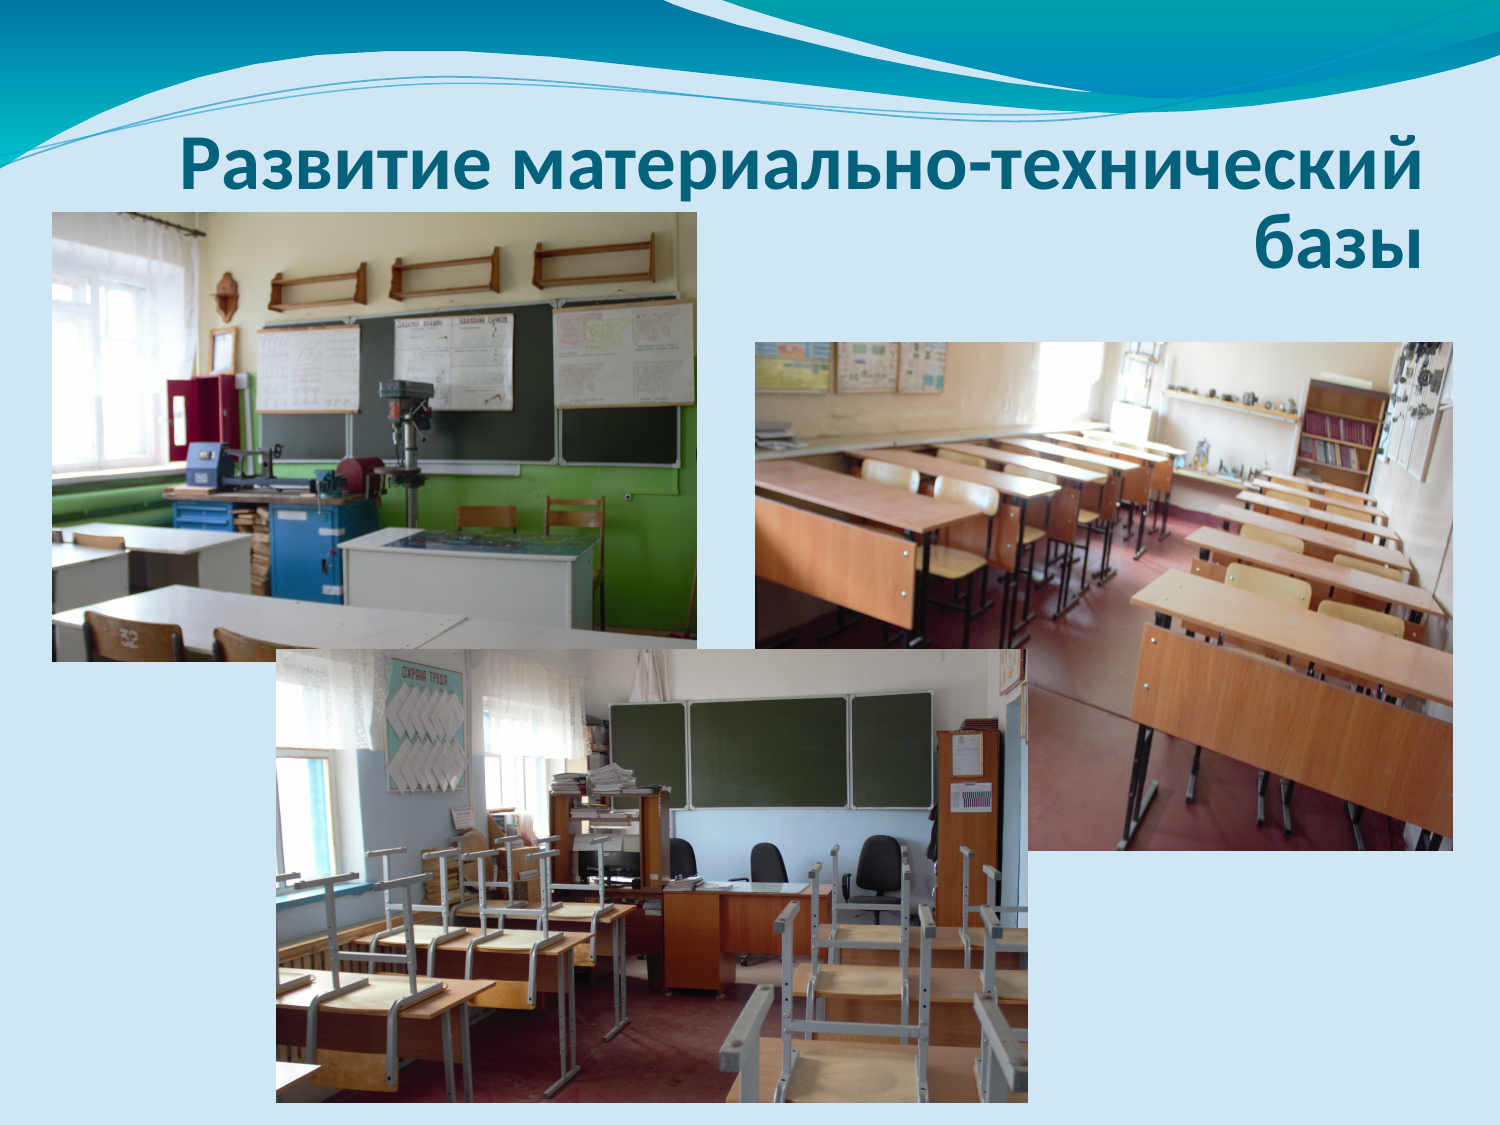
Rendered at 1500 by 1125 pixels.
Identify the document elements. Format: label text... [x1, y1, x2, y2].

title Развитие материально-технический базы [75, 112, 1425, 307]
picture [52, 212, 1453, 1103]
